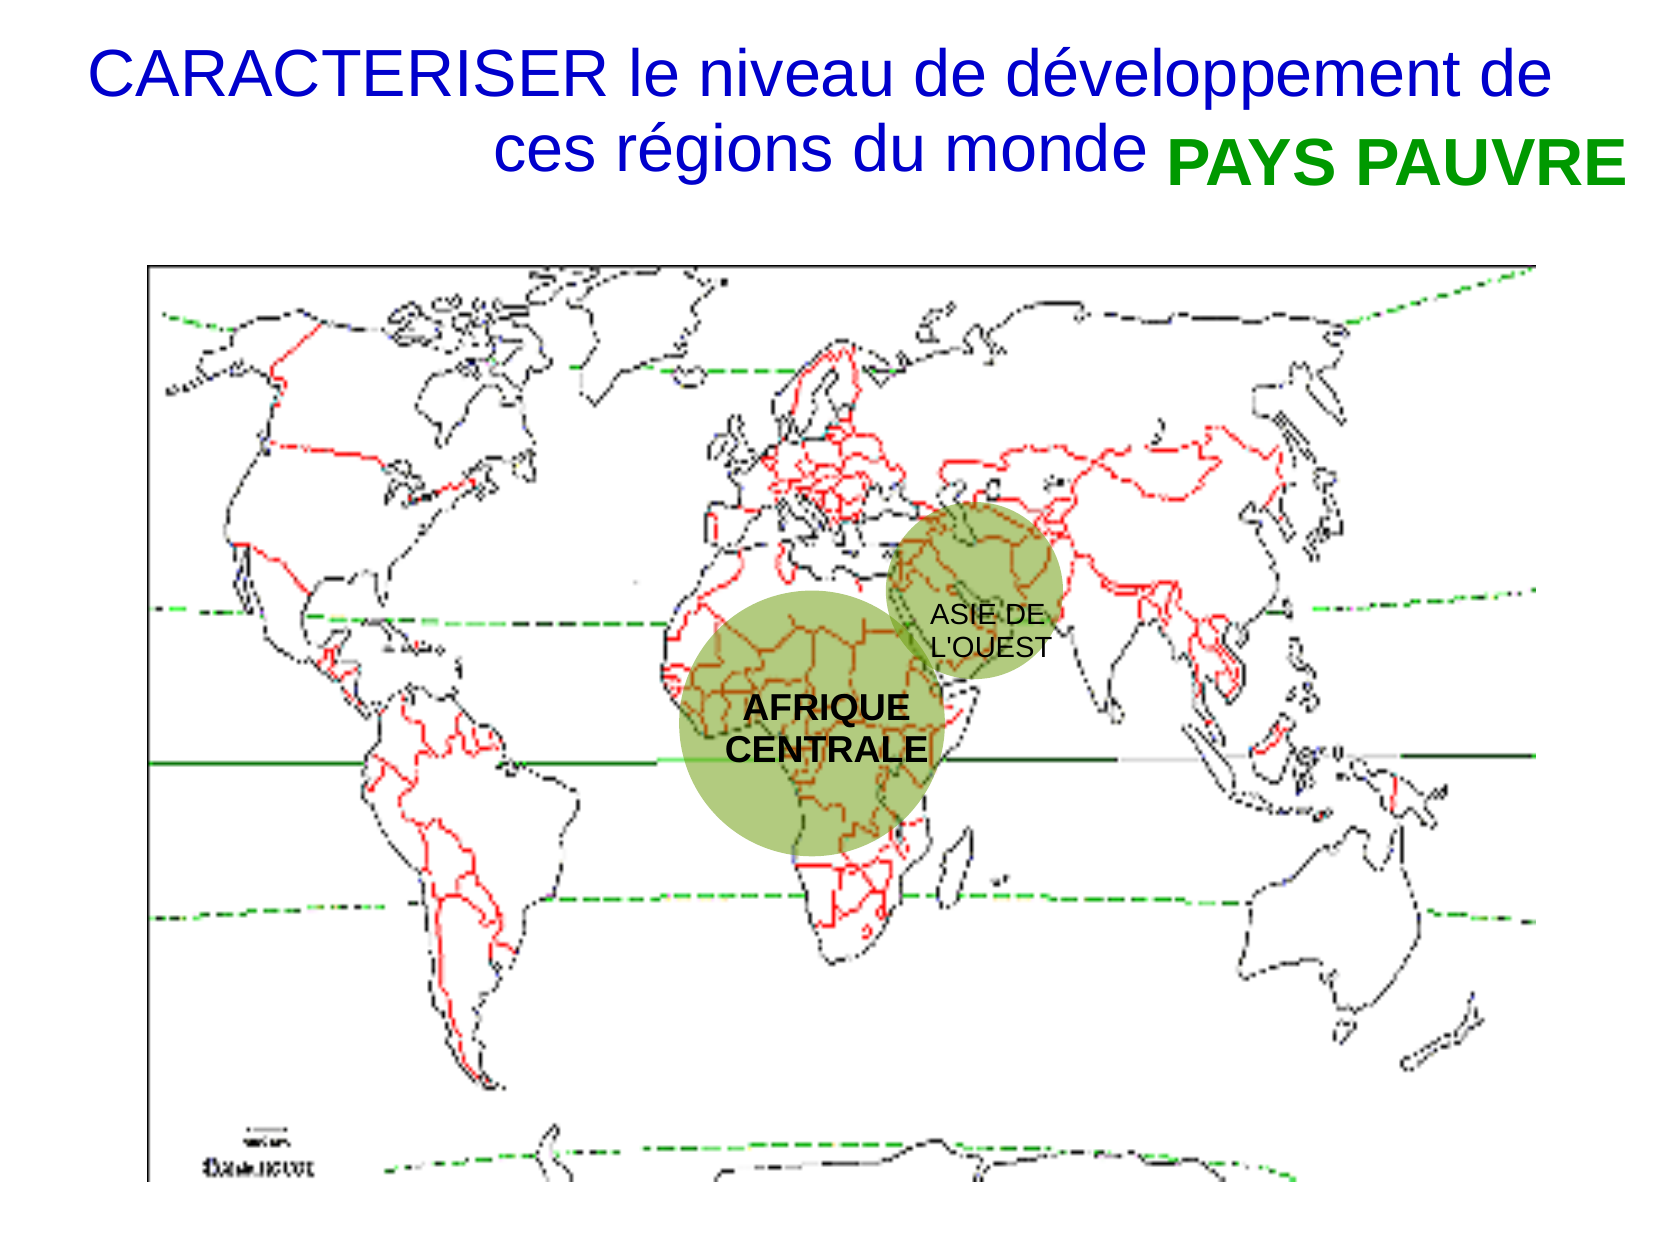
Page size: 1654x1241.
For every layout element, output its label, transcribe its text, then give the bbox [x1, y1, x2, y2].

text_box [679, 501, 1063, 807]
title CARACTERISER le niveau de développement de ces régions du monde [76, 29, 1565, 296]
text_box ASIE DE L'OUEST [915, 590, 1123, 671]
text_box [937, 671, 1012, 680]
text_box [725, 824, 899, 857]
text_box AFRIQUE CENTRALE [708, 679, 945, 824]
text_box PAYS PAUVRE [1151, 117, 1654, 282]
picture [147, 296, 1536, 1182]
